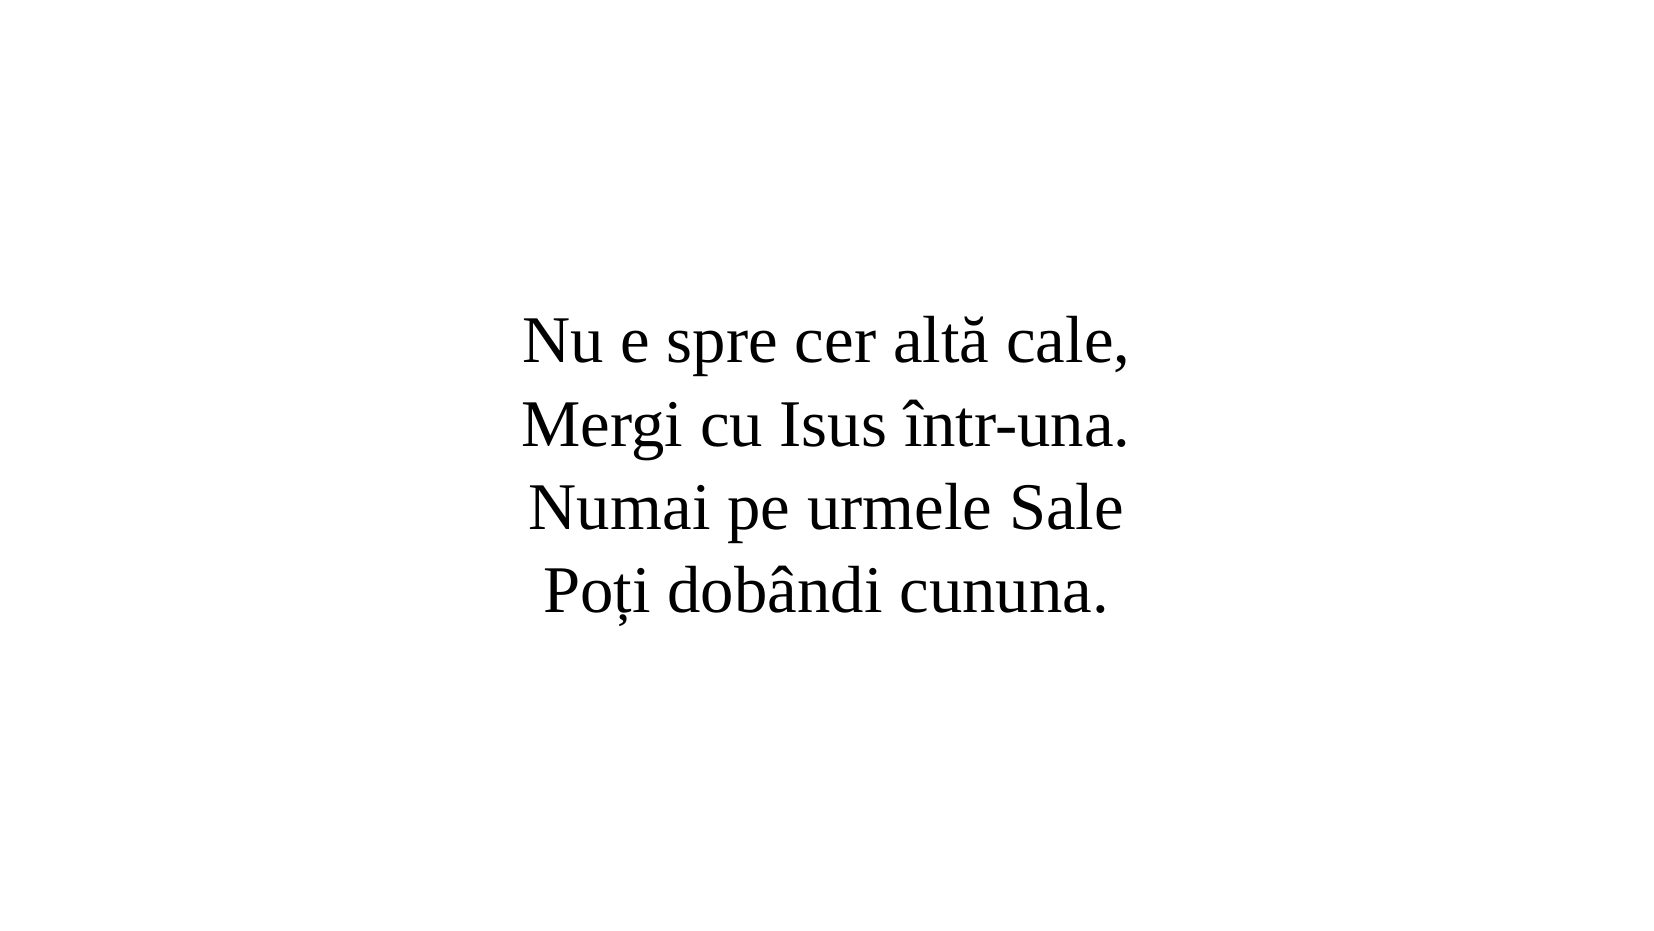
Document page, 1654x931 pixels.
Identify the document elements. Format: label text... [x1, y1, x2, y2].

subtitle Nu e spre cer altă cale, Mergi cu Isus într-una. Numai pe urmele Sale Poți dobândi cununa. [300, 150, 1354, 781]
